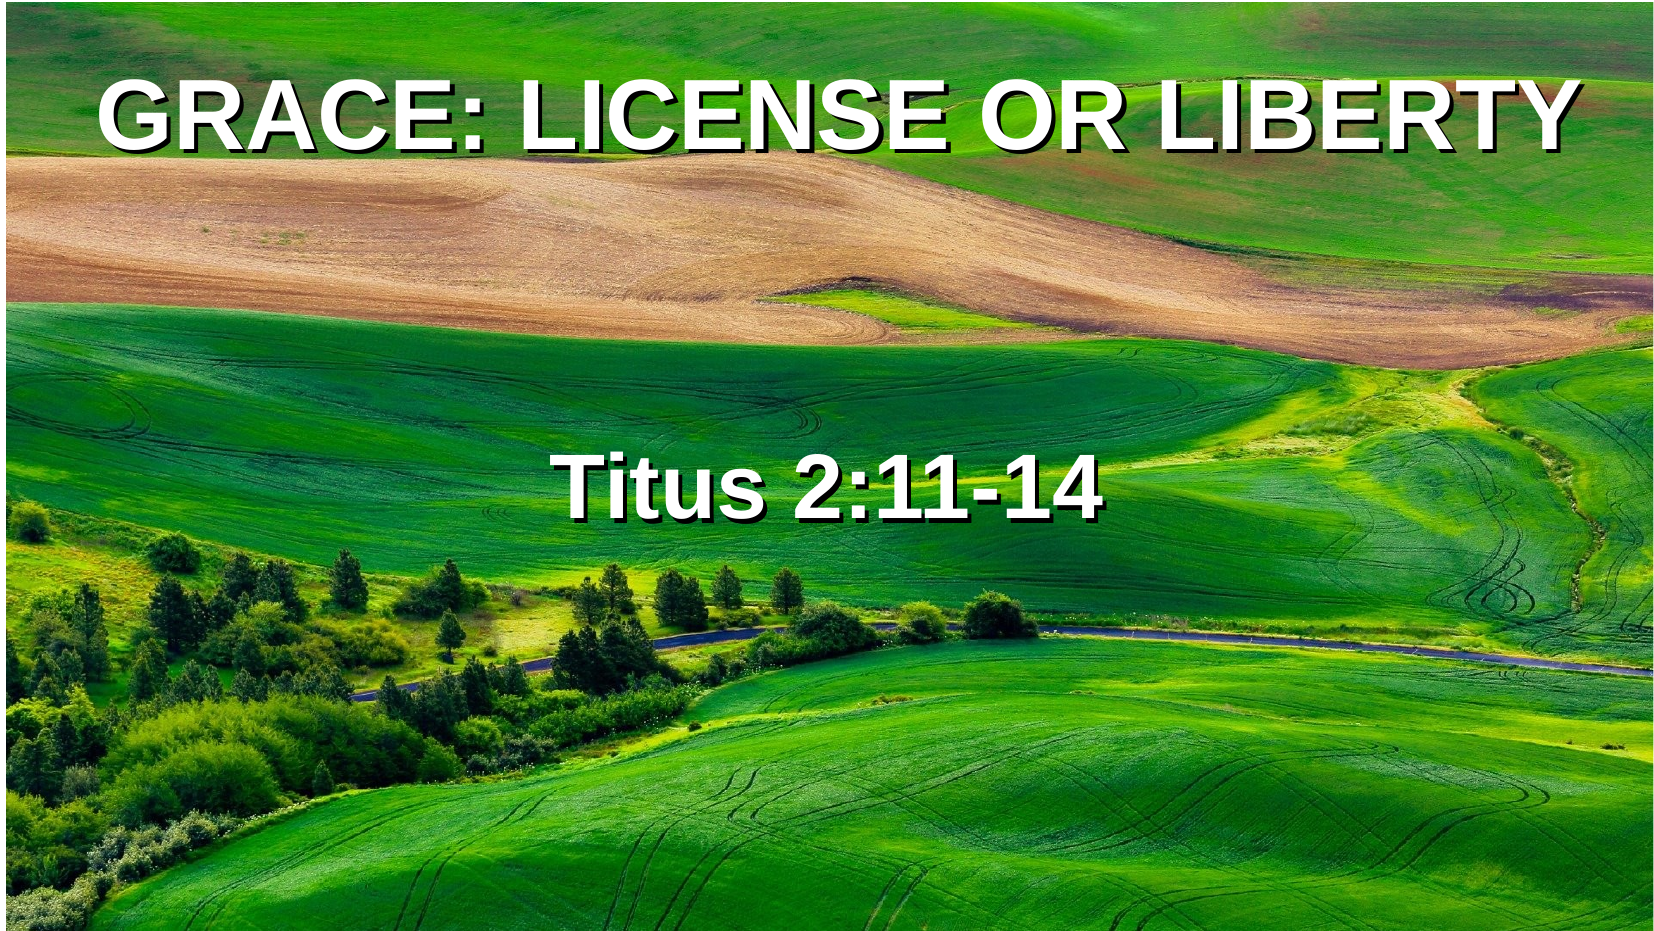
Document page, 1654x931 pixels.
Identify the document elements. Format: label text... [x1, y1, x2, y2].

picture [6, 2, 1654, 931]
title GRACE: LICENSE OR LIBERTY [60, 2, 1621, 227]
subtitle Titus 2:11-14 [82, 217, 1571, 758]
